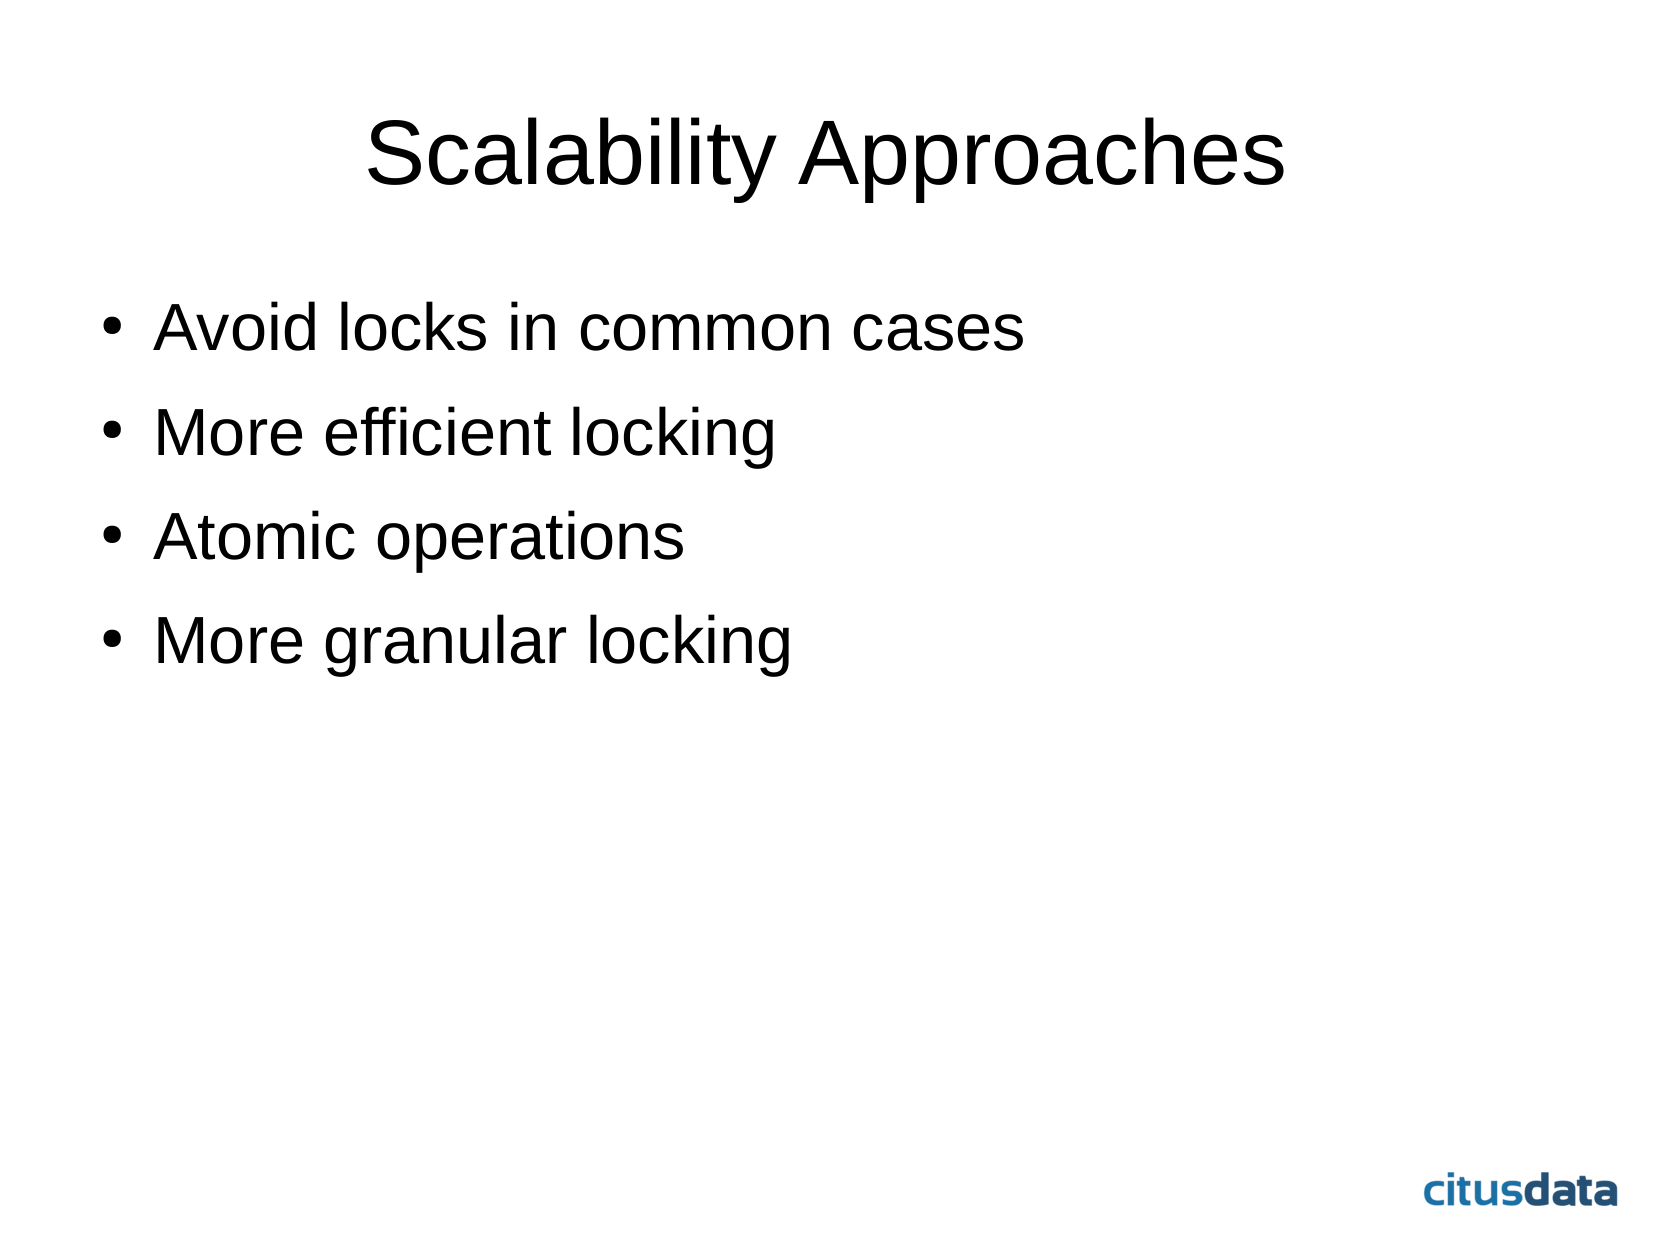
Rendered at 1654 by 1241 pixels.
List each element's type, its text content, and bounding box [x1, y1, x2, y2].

title Scalability Approaches [82, 49, 1571, 257]
list Avoid locks in common cases More efficient locking Atomic operations More granular locking [82, 290, 1571, 1096]
picture [1420, 1167, 1622, 1209]
